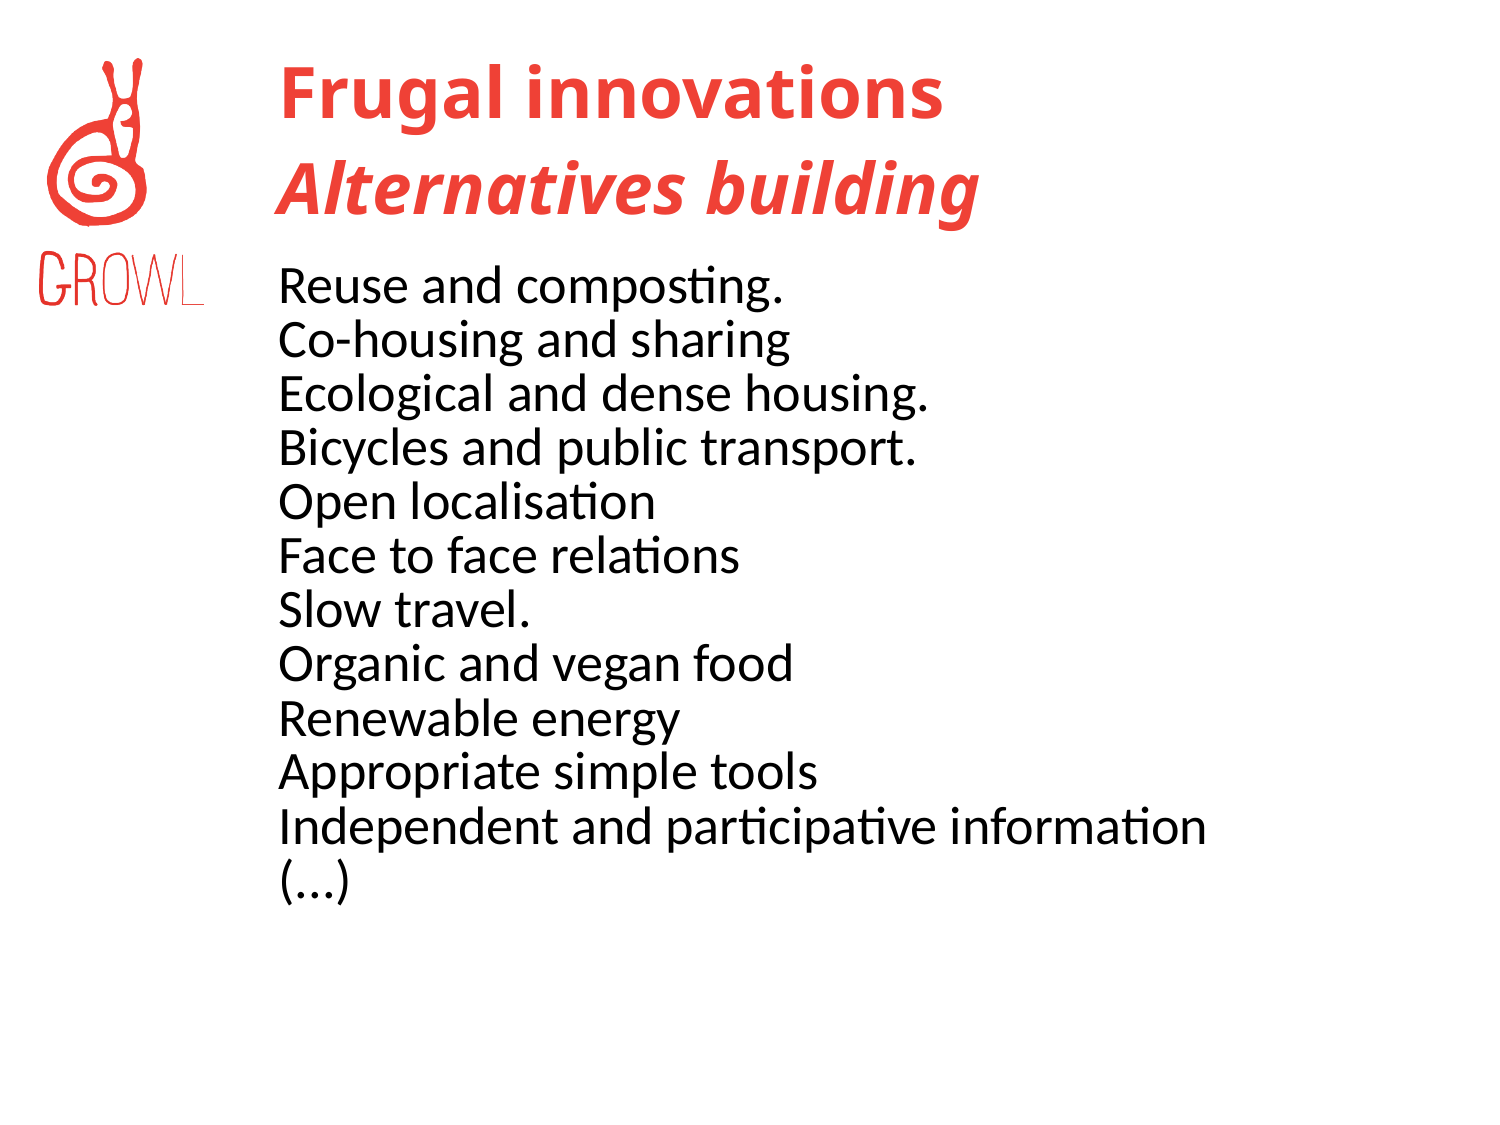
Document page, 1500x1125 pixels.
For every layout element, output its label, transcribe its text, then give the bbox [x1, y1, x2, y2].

list Reuse and composting. Co-housing and sharing Ecological and dense housing. Bicycles and public transport. Open localisation Face to face relations Slow travel. Organic and vegan food Renewable energy Appropriate simple tools Independent and participative information (...) [278, 263, 1395, 916]
picture [39, 58, 204, 306]
title Frugal innovations Alternatives building [278, 58, 1425, 219]
